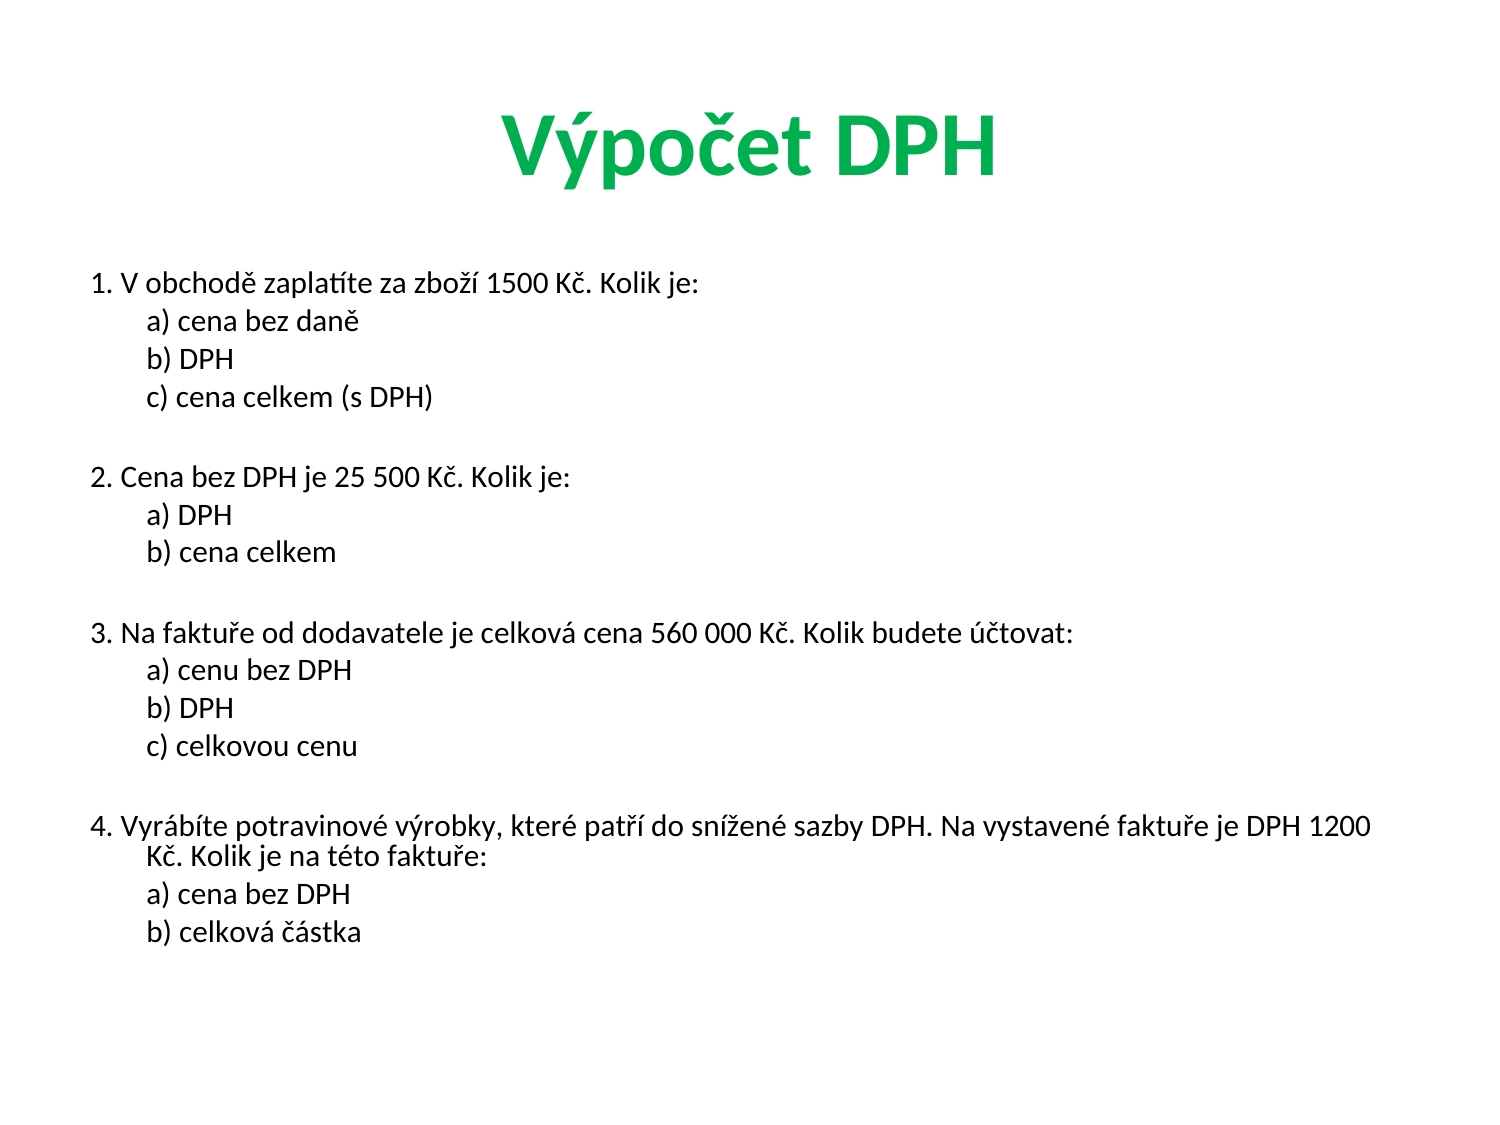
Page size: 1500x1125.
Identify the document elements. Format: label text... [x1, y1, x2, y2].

title Výpočet DPH [75, 45, 1426, 233]
list 1. V obchodě zaplatíte za zboží 1500 Kč. Kolik je: a) cena bez daně b) DPH c) cena celkem (s DPH) 2. Cena bez DPH je 25 500 Kč. Kolik je: a) DPH b) cena celkem 3. Na faktuře od dodavatele je celková cena 560 000 Kč. Kolik budete účtovat: a) cenu bez DPH b) DPH c) celkovou cenu 4. Vyrábíte potravinové výrobky, které patří do snížené sazby DPH. Na vystavené faktuře je DPH 1200 Kč. Kolik je na této faktuře: a) cena bez DPH b) celková částka [75, 262, 1426, 1006]
